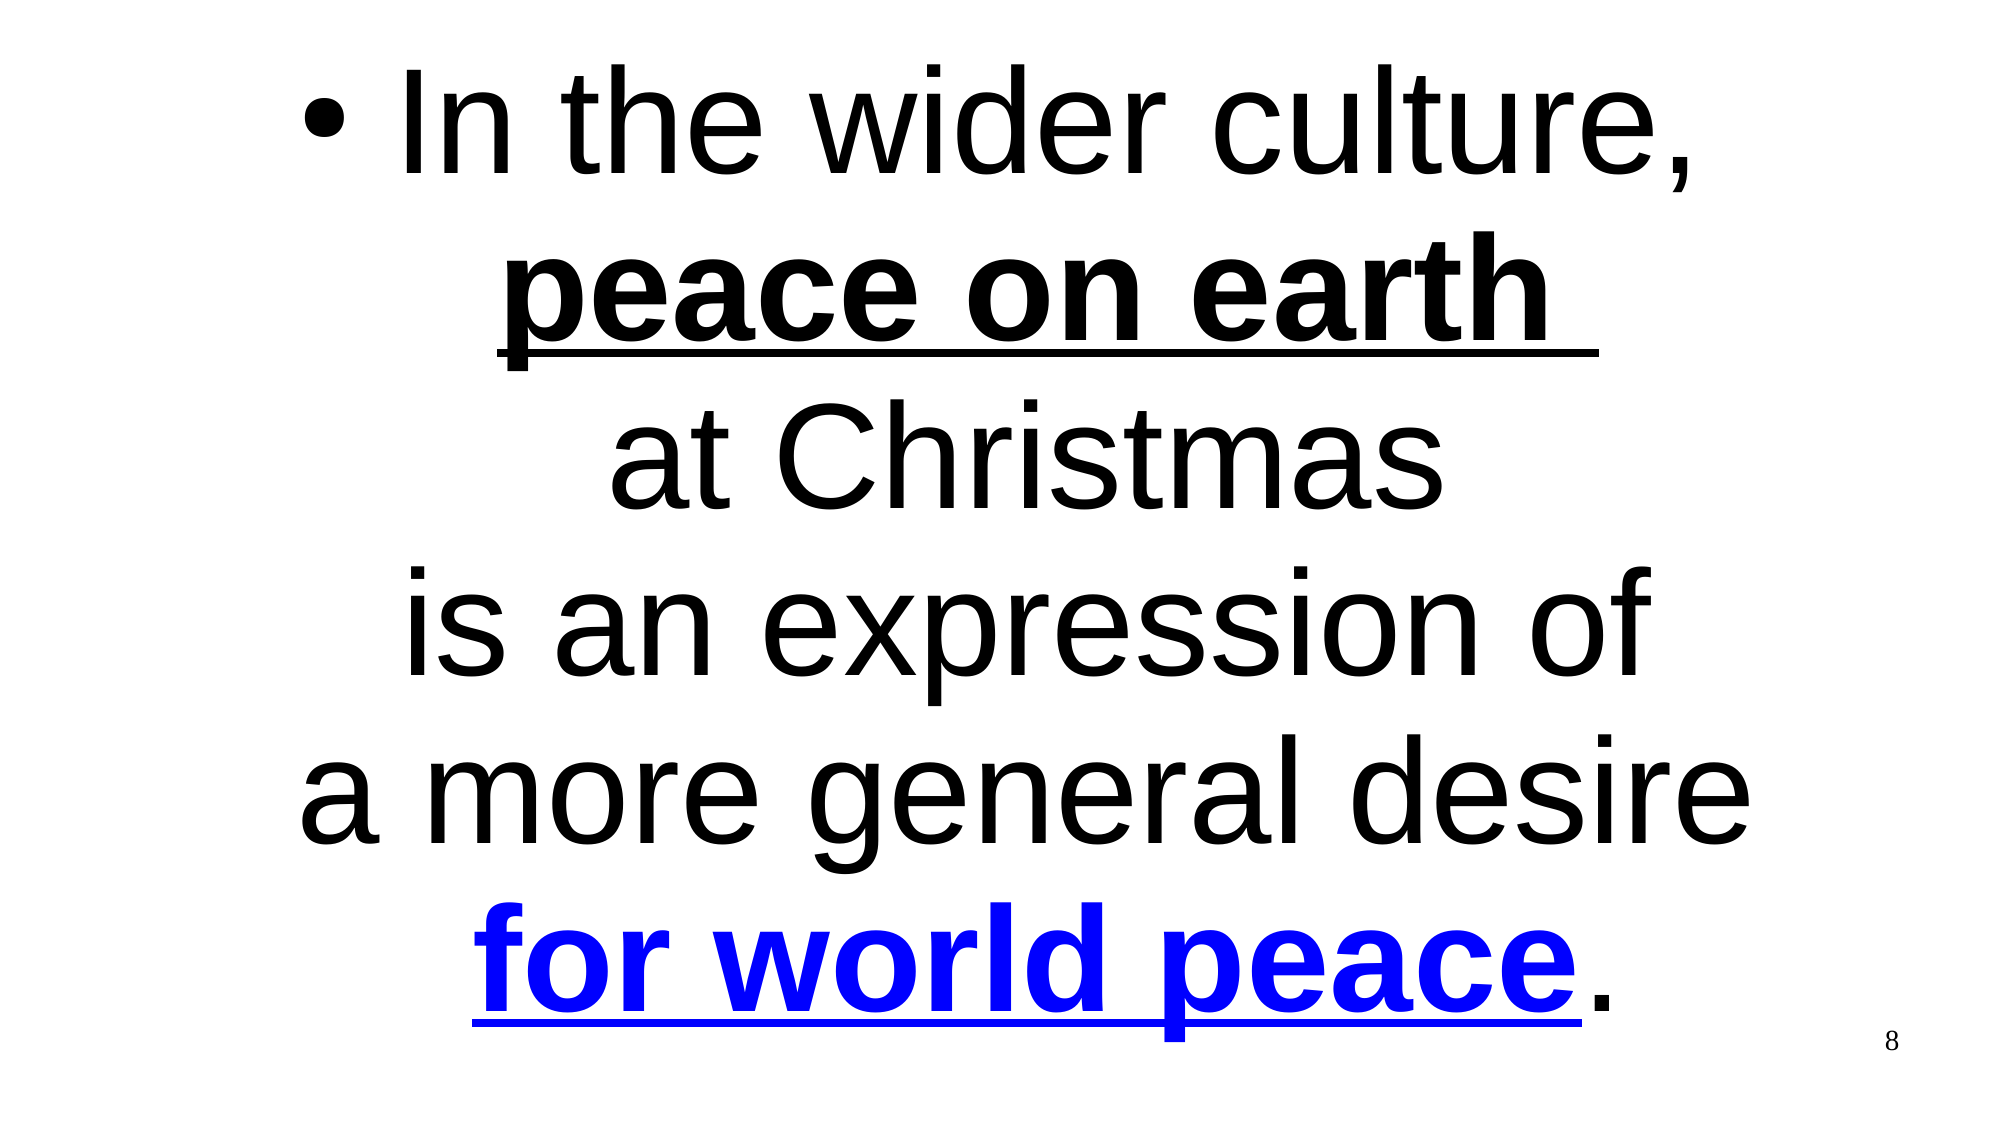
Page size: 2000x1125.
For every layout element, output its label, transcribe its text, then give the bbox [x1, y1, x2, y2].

list In the wider culture, peace on earth at Christmas is an expression of a more general desire for world peace. [37, 37, 1988, 1088]
